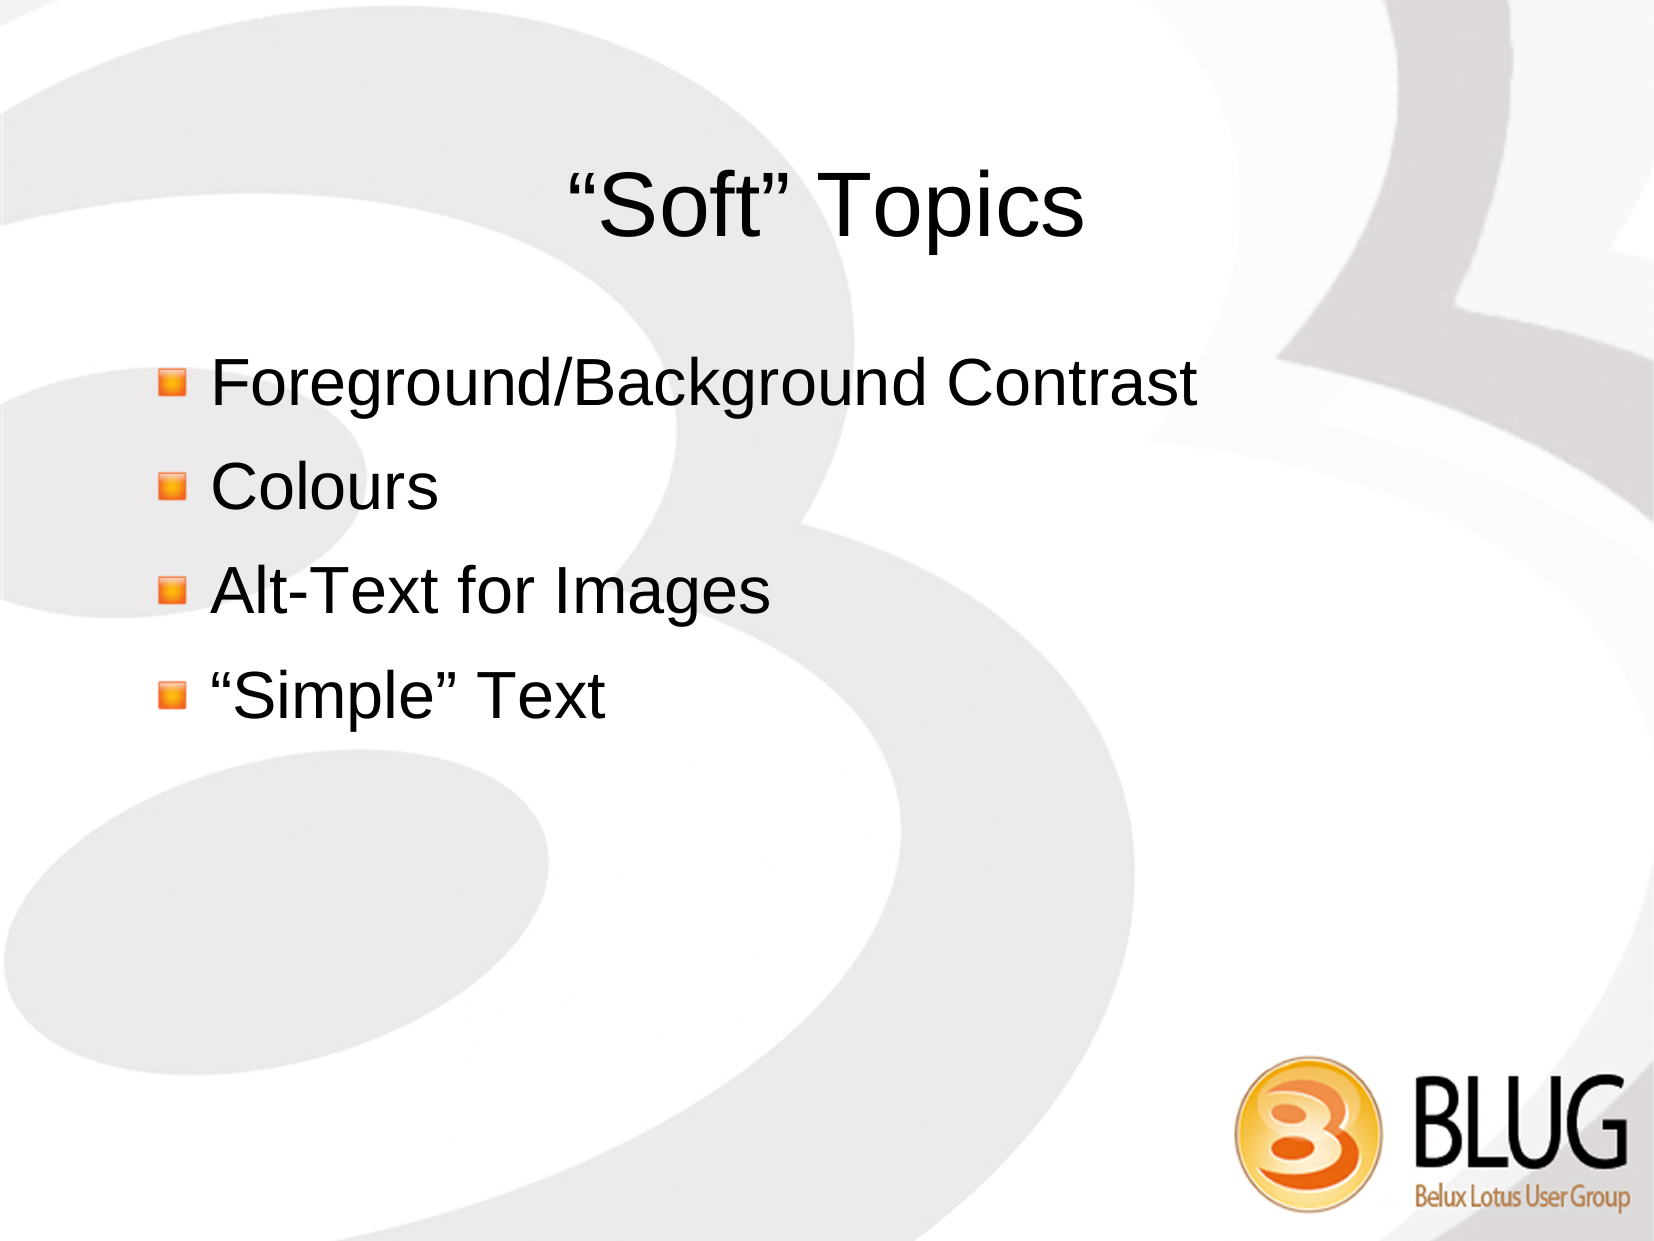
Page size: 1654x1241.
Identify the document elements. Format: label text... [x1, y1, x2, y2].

picture [0, 0, 1654, 1241]
title “Soft” Topics [121, 102, 1534, 310]
list Foreground/Background Contrast Colours Alt-Text for Images “Simple” Text [121, 344, 1534, 1126]
